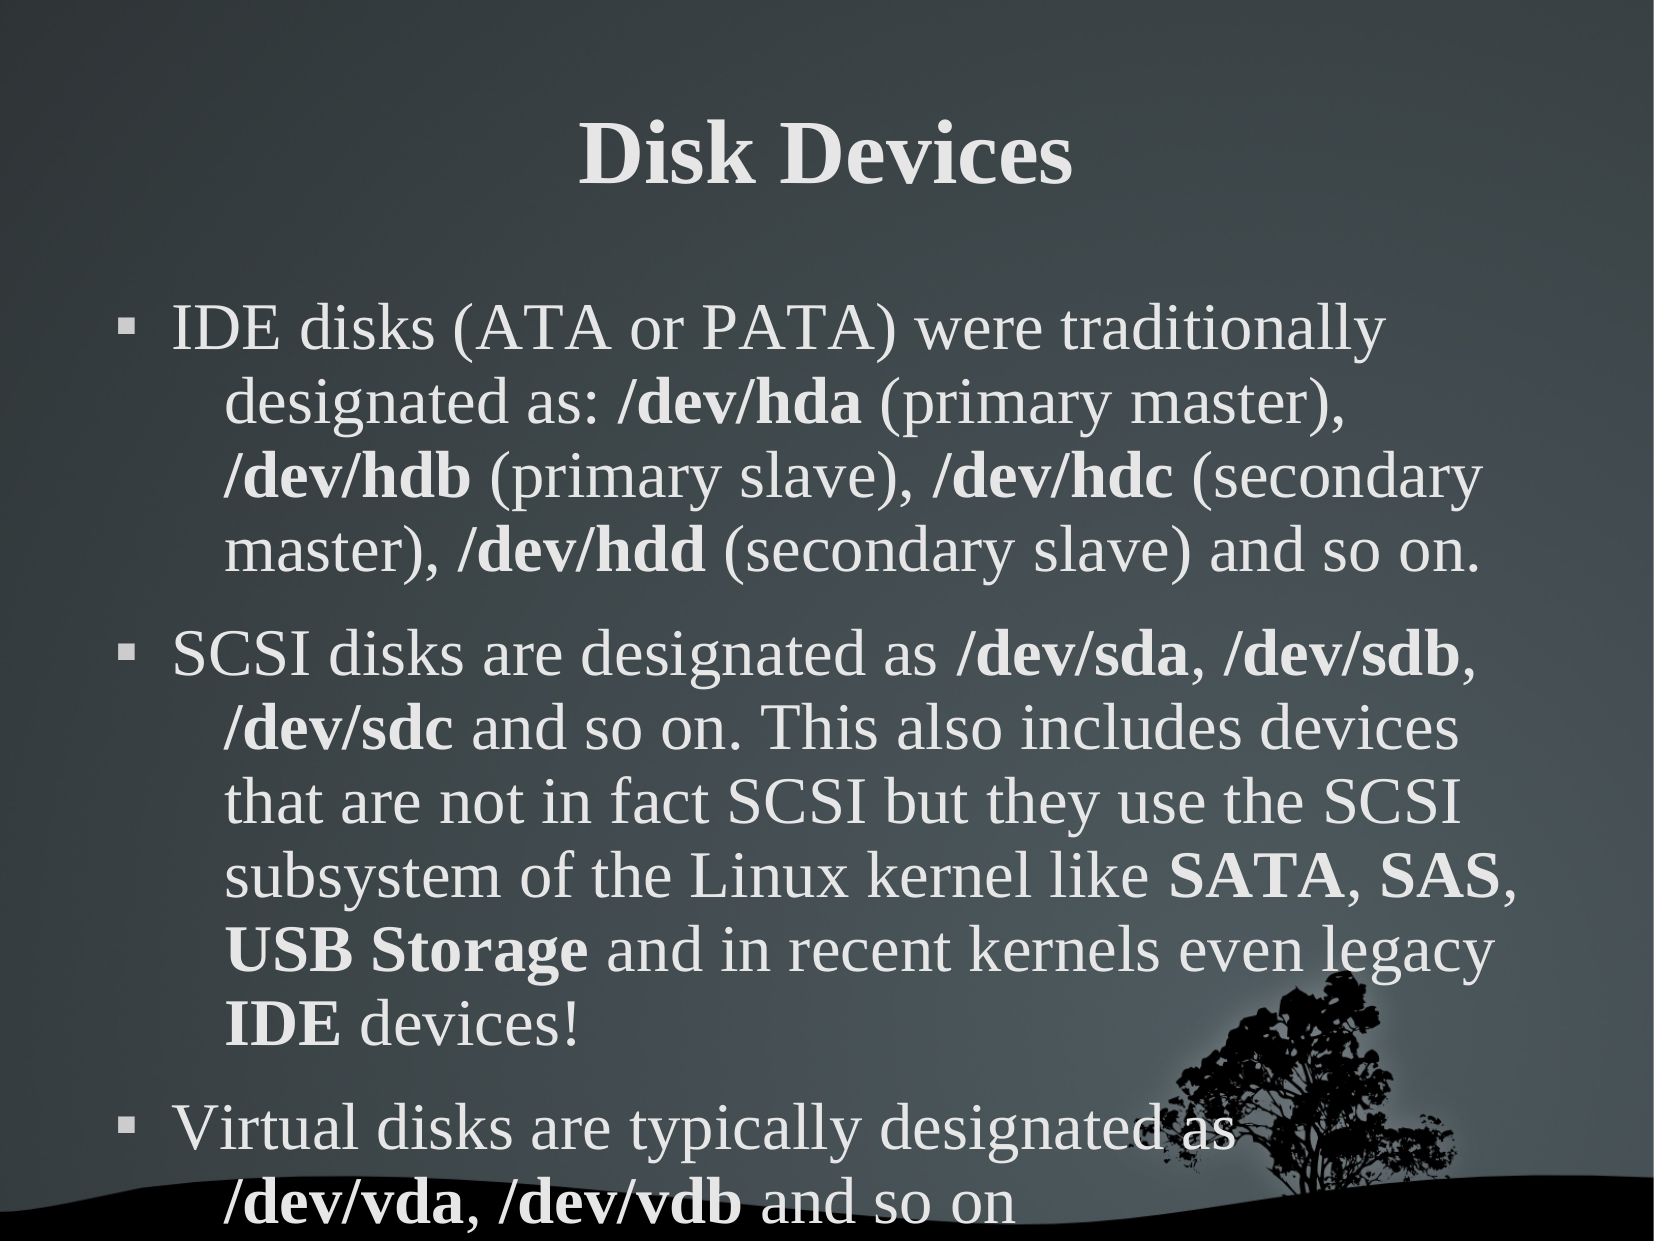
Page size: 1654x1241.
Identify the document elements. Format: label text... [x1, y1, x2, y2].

list IDE disks (ATA or PATA) were traditionally designated as: /dev/hda (primary master), /dev/hdb (primary slave), /dev/hdc (secondary master), /dev/hdd (secondary slave) and so on. SCSI disks are designated as /dev/sda, /dev/sdb, /dev/sdc and so on. This also includes devices that are not in fact SCSI but they use the SCSI subsystem of the Linux kernel like SATA, SAS, USB Storage and in recent kernels even legacy IDE devices! Virtual disks are typically designated as /dev/vda, /dev/vdb and so on [82, 290, 1571, 1109]
picture [0, 0, 1654, 1241]
title Disk Devices [82, 49, 1571, 257]
